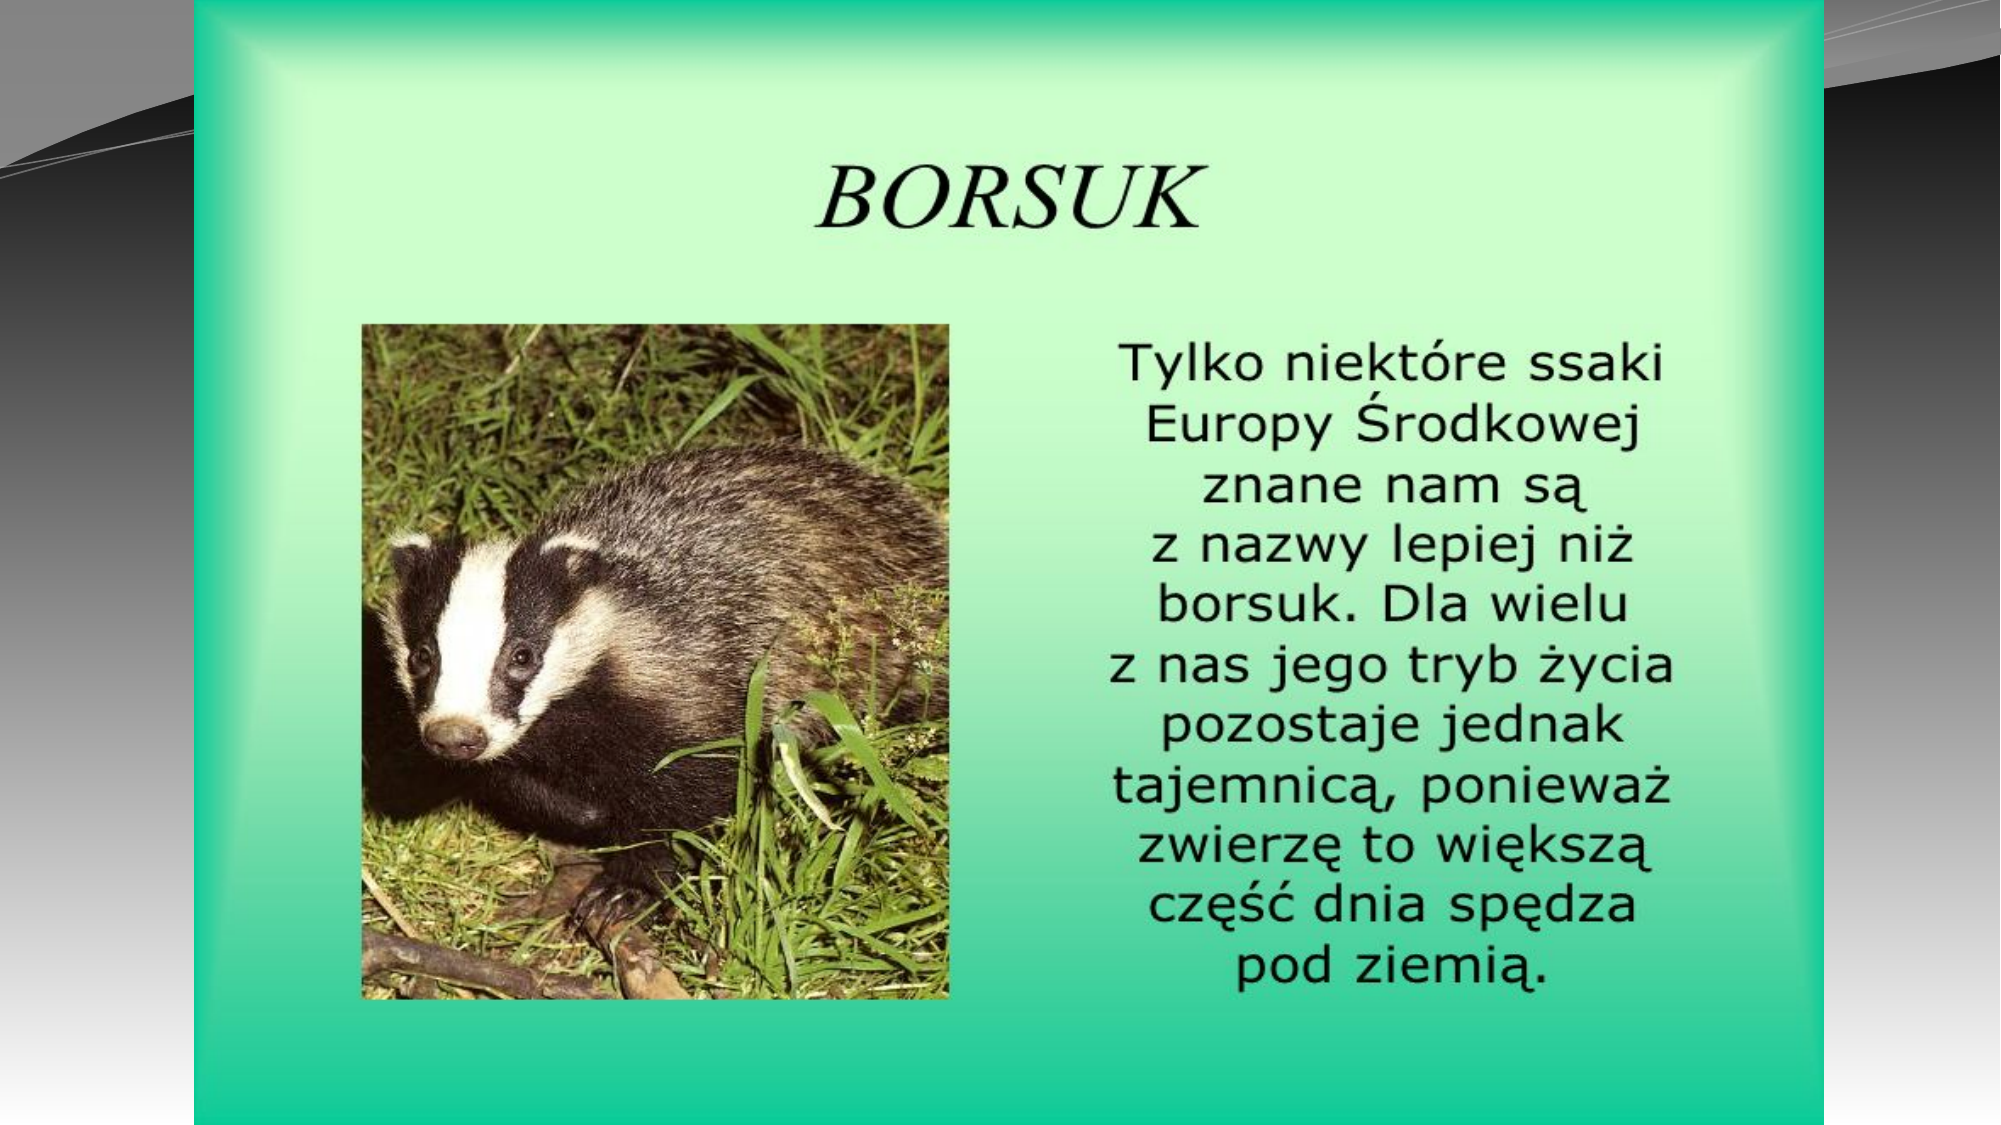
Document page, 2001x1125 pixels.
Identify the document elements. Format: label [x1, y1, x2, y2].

picture [194, 0, 1824, 1125]
